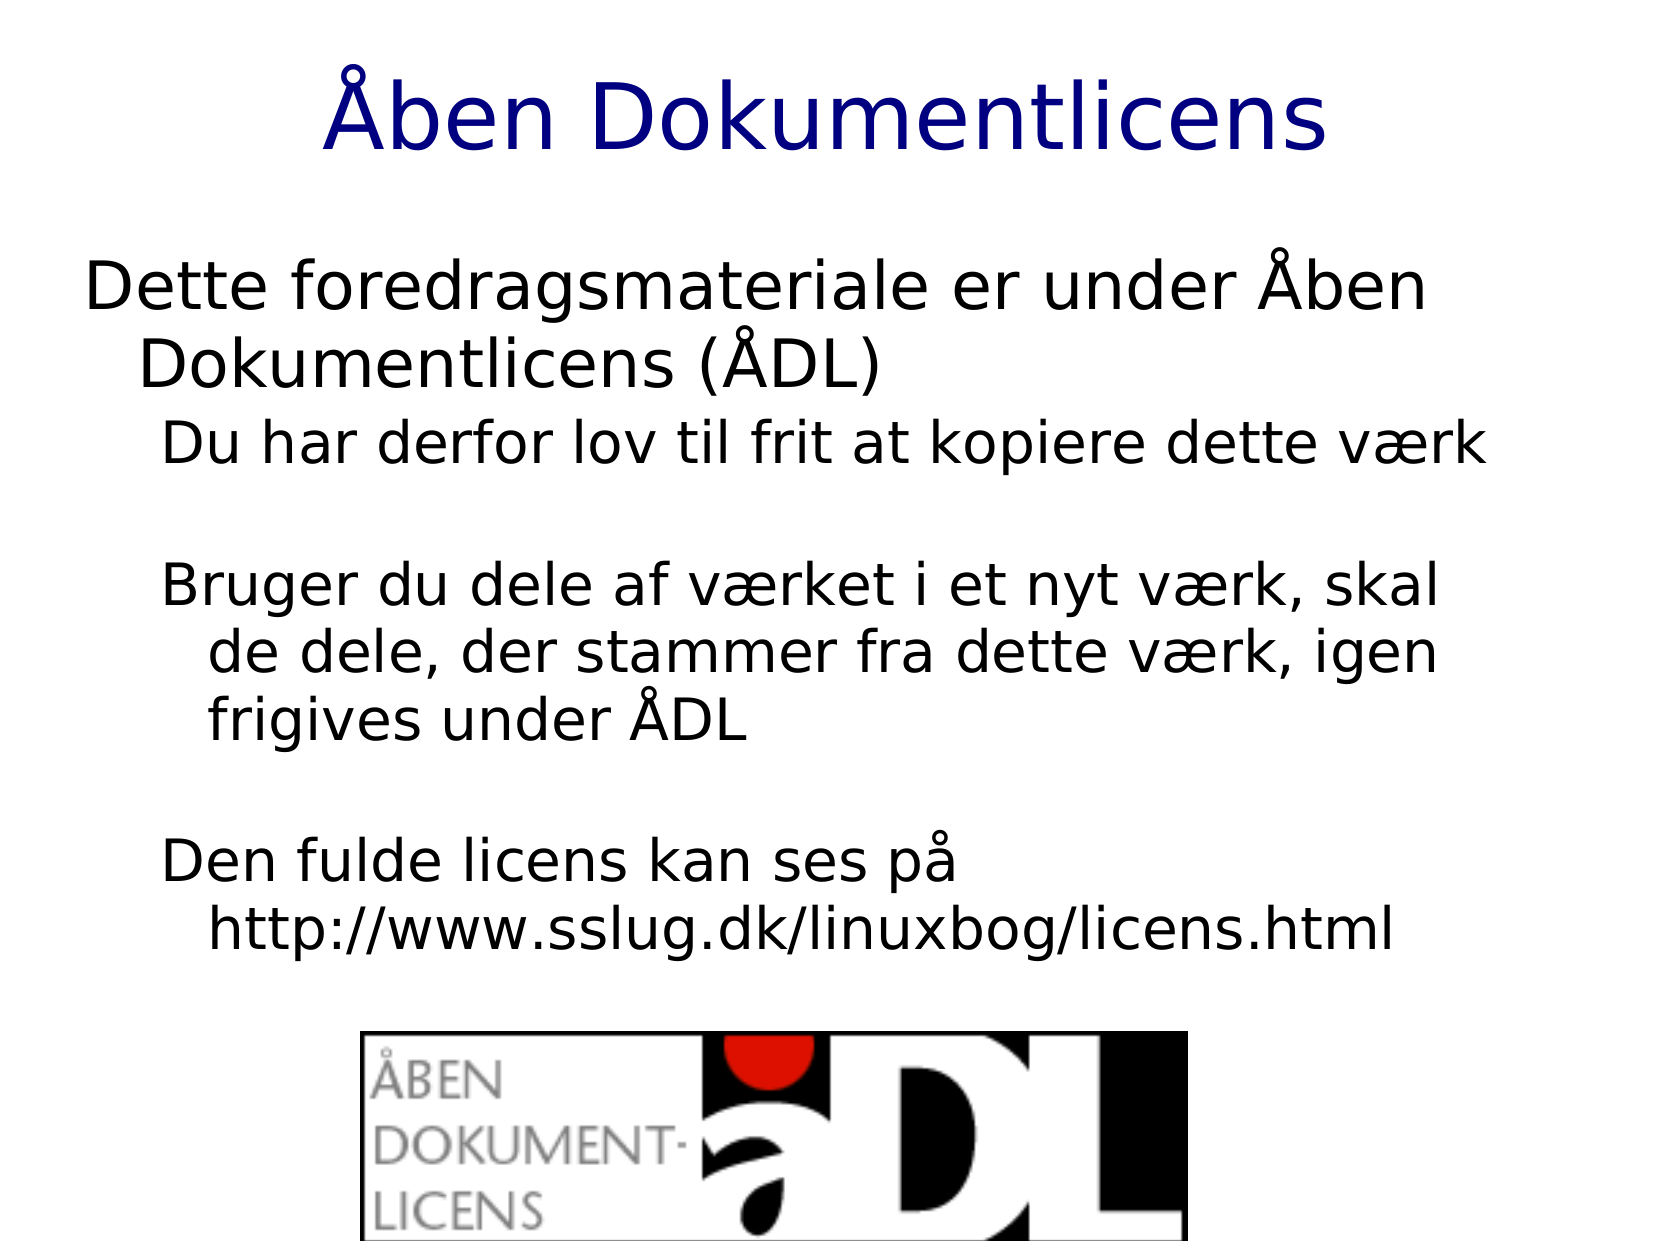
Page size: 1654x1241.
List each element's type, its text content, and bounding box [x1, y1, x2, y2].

picture [360, 1031, 1188, 1241]
list Dette foredragsmateriale er under Åben Dokumentlicens (ÅDL) Du har derfor lov til frit at kopiere dette værk Bruger du dele af værket i et nyt værk, skal de dele, der stammer fra dette værk, igen frigives under ÅDL Den fulde licens kan ses på http://www.sslug.dk/linuxbog/licens.html [66, 248, 1532, 1148]
title Åben Dokumentlicens [119, 14, 1534, 222]
